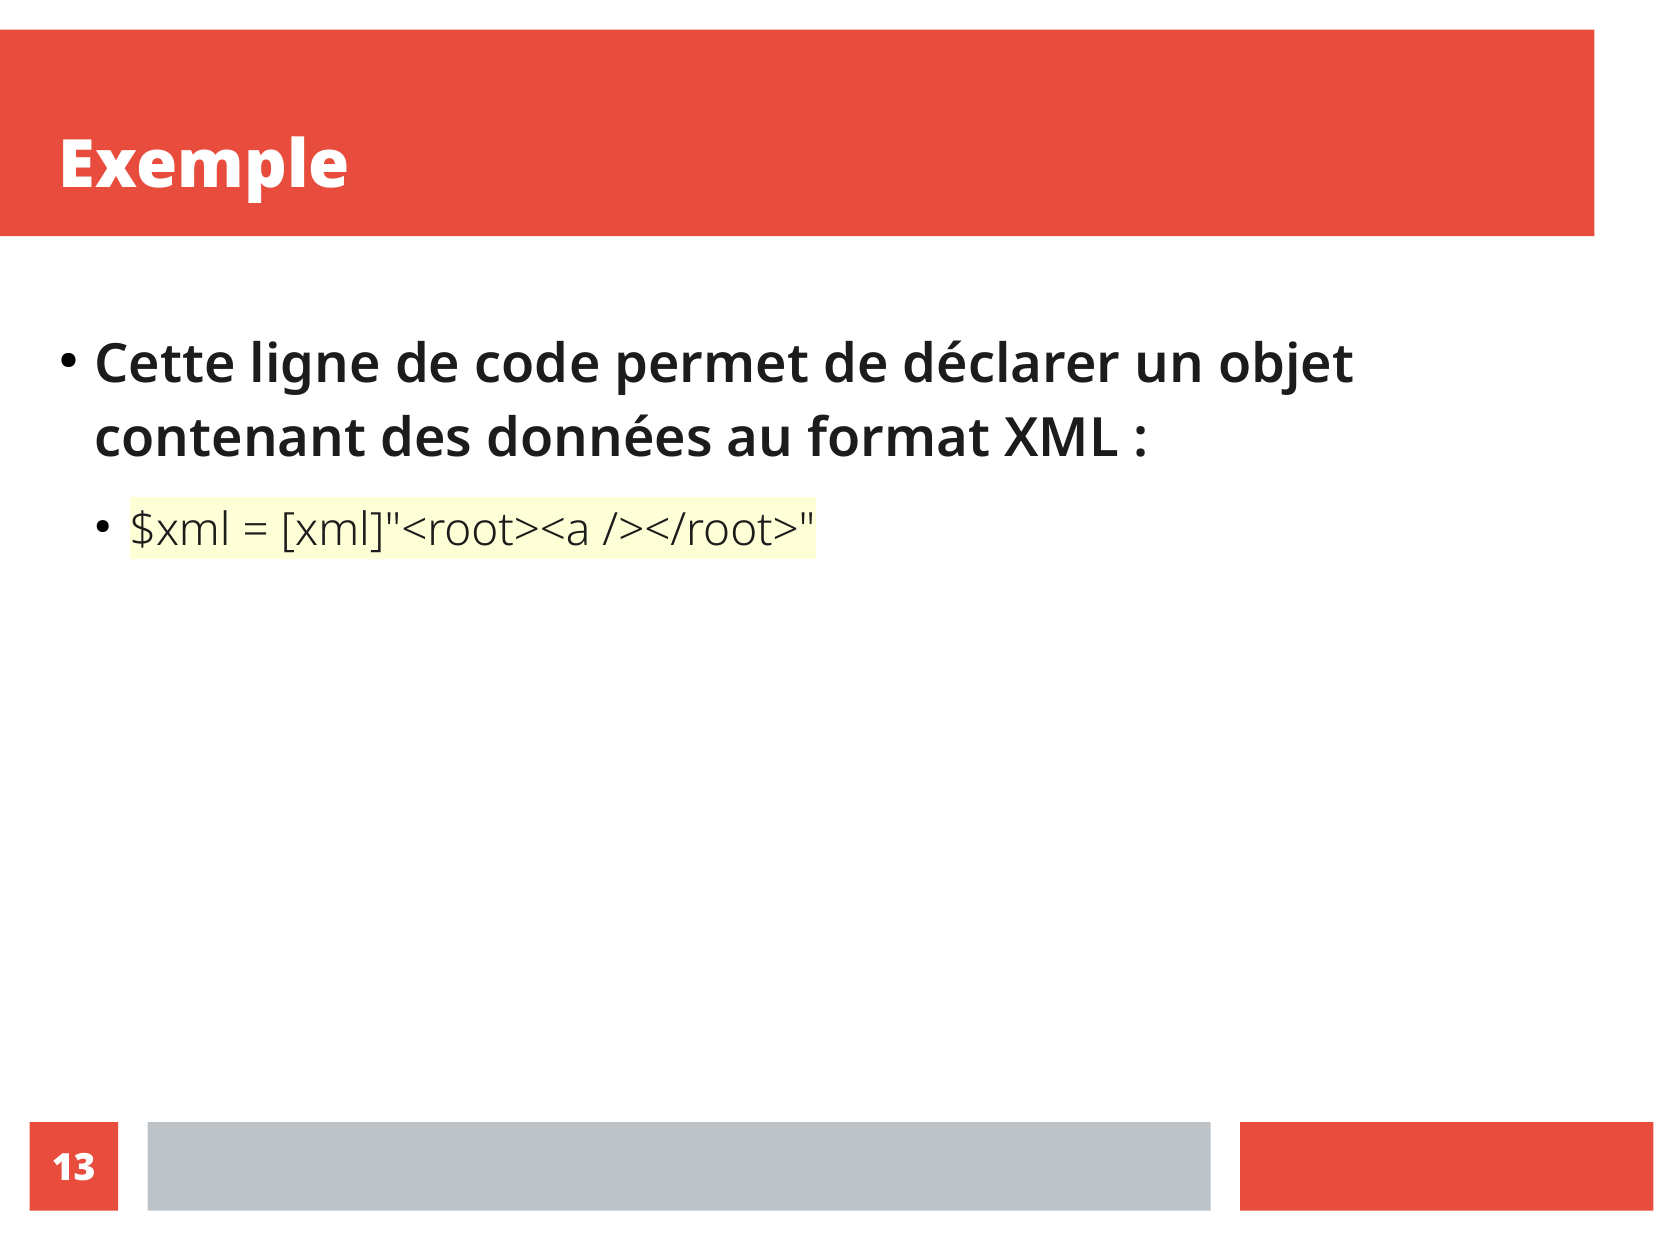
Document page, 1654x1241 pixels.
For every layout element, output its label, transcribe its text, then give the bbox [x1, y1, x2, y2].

title Exemple [59, 59, 1595, 207]
list Cette ligne de code permet de déclarer un objet contenant des données au format XML : $xml = [xml]"<root><a /></root>" [59, 324, 1565, 1093]
